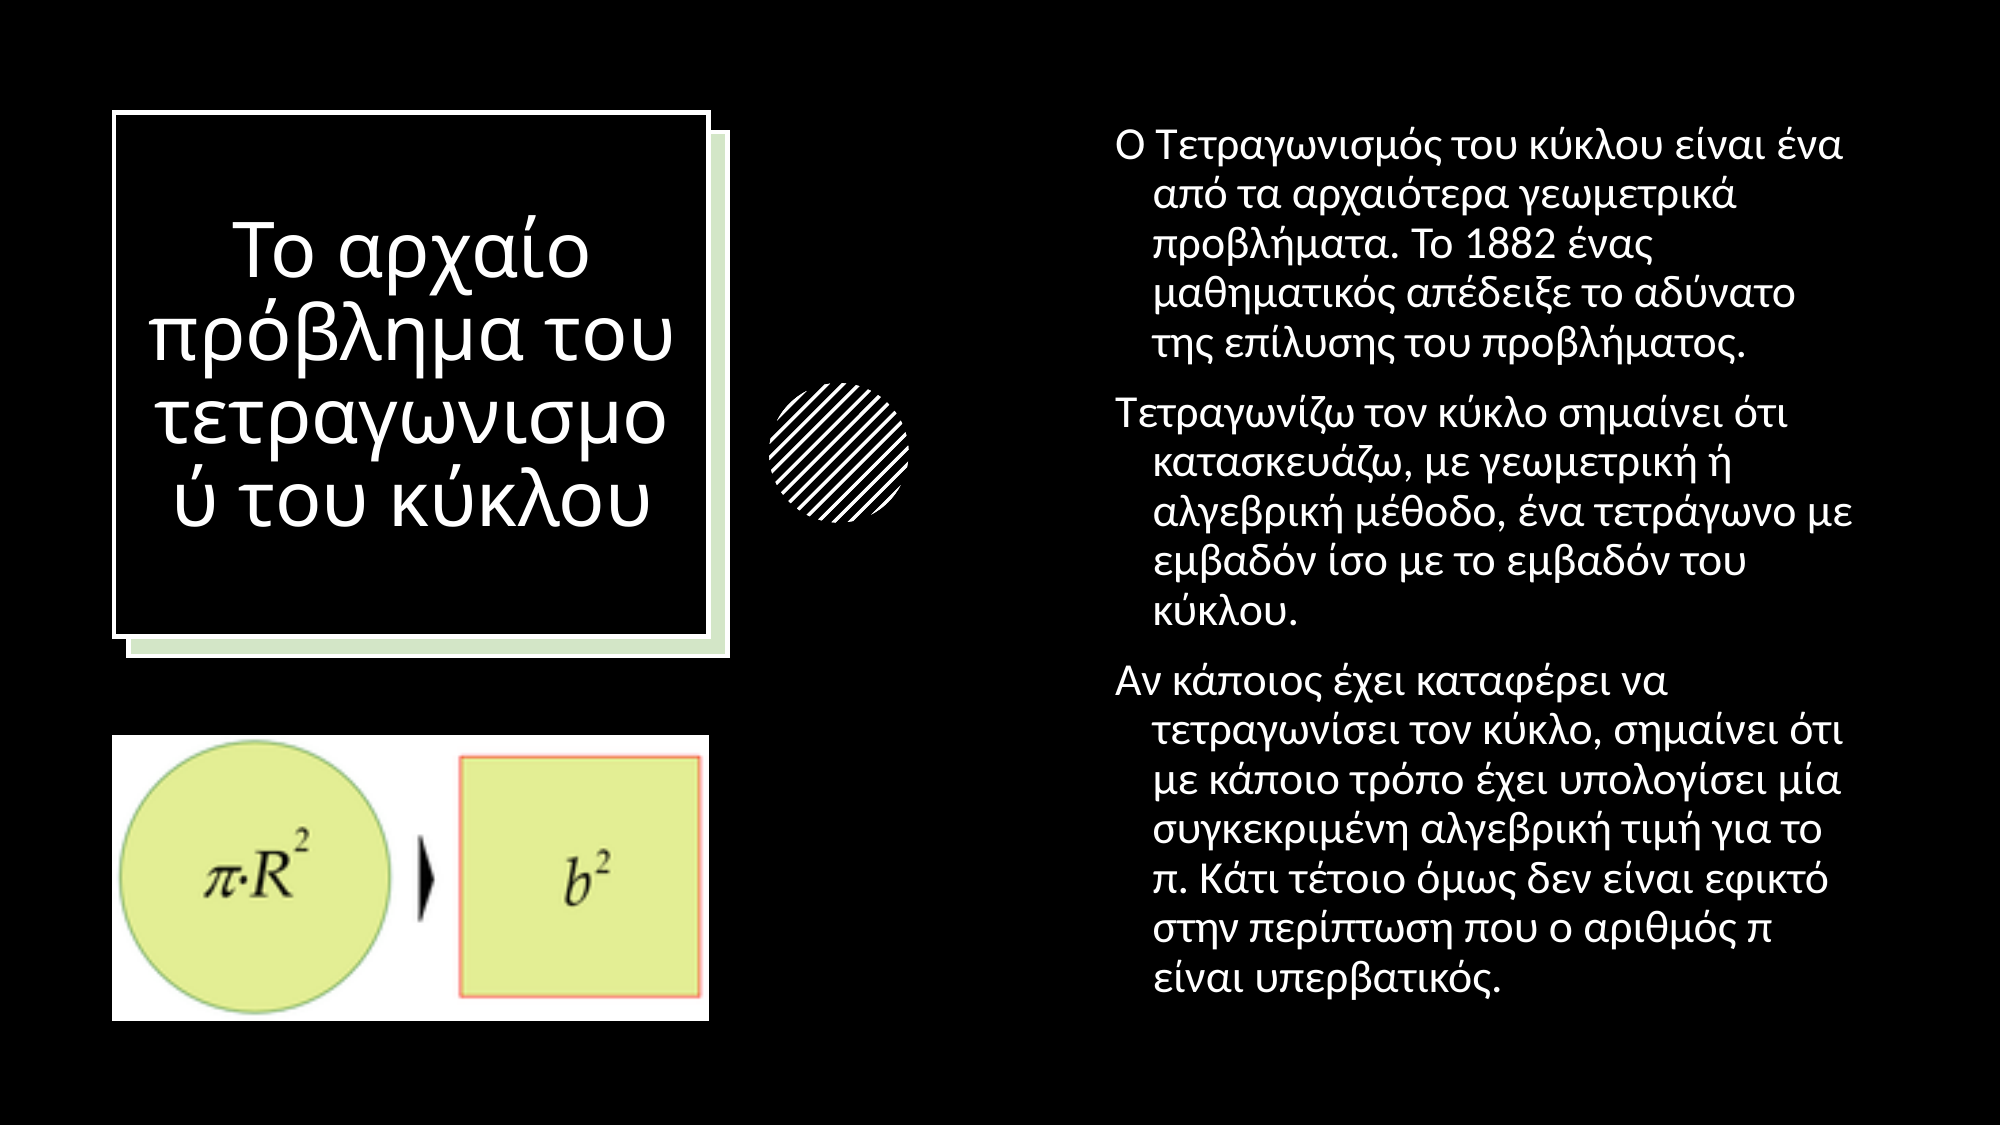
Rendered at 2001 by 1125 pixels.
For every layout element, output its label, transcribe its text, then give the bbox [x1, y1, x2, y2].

picture [112, 735, 709, 1021]
list Ο Τετραγωνισμός του κύκλου είναι ένα από τα αρχαιότερα γεωμετρικά προβλήματα. Το 1882 ένας μαθηματικός απέδειξε το αδύνατο της επίλυσης του προβλήματος. Τετραγωνίζω τον κύκλο σημαίνει ότι κατασκευάζω, με γεωμετρική ή αλγεβρική μέθοδο, ένα τετράγωνο με εμβαδόν ίσο με το εμβαδόν του κύκλου. Αν κάποιος έχει καταφέρει να τετραγωνίσει τον κύκλο, σημαίνει ότι με κάποιο τρόπο έχει υπολογίσει μία συγκεκριμένη αλγεβρική τιμή για το π. Κάτι τέτοιο όμως δεν είναι εφικτό στην περίπτωση που ο αριθμός π είναι υπερβατικός. [1062, 112, 1879, 1021]
text_box [0, 0, 2000, 1125]
title Το αρχαίο πρόβλημα του τετραγωνισμού του κύκλου [121, 141, 703, 614]
